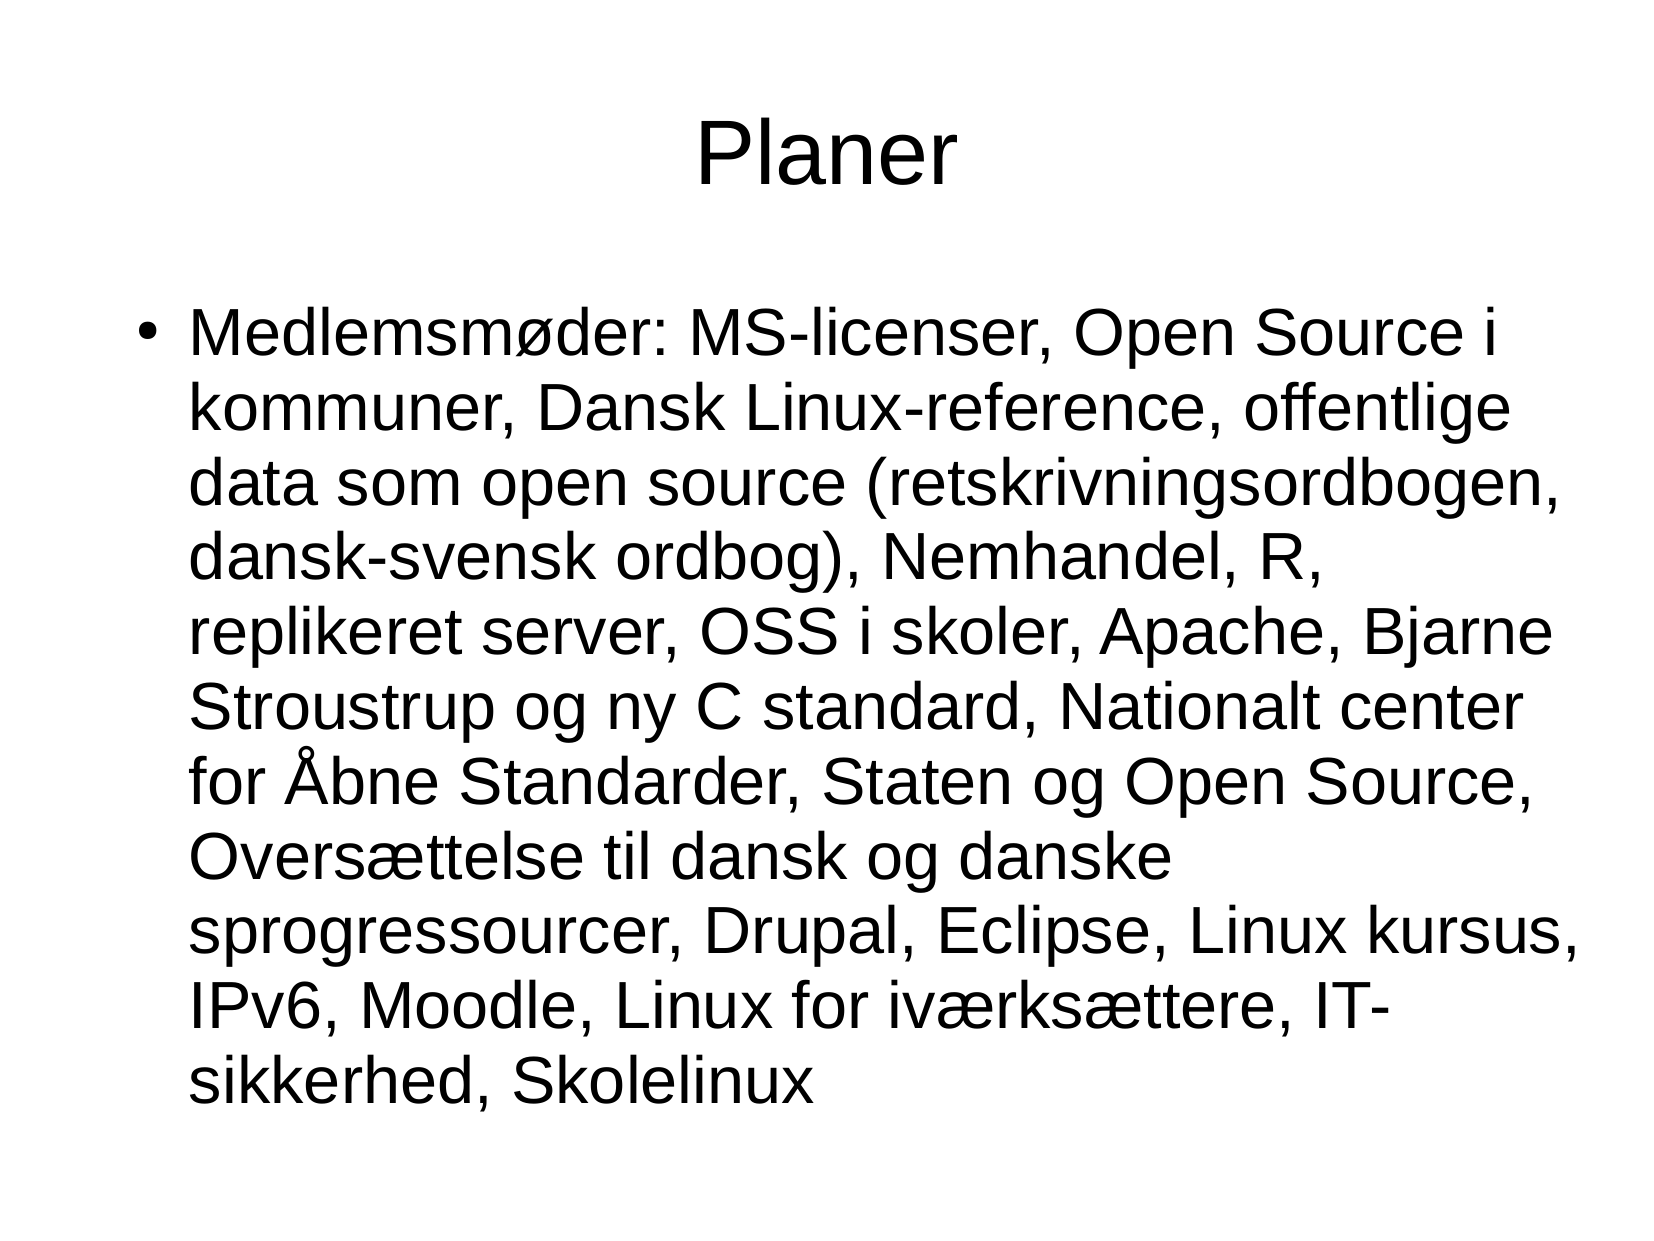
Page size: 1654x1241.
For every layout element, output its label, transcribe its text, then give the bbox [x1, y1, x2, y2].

list Medlemsmøder: MS-licenser, Open Source i kommuner, Dansk Linux-reference, offentlige data som open source (retskrivningsordbogen, dansk-svensk ordbog), Nemhandel, R, replikeret server, OSS i skoler, Apache, Bjarne Stroustrup og ny C standard, Nationalt center for Åbne Standarder, Staten og Open Source, Oversættelse til dansk og danske sprogressourcer, Drupal, Eclipse, Linux kursus, IPv6, Moodle, Linux for iværksættere, IT-sikkerhed, Skolelinux Arbejdsgrupper og Wiki om emner [118, 295, 1607, 1241]
title Planer [82, 56, 1571, 250]
